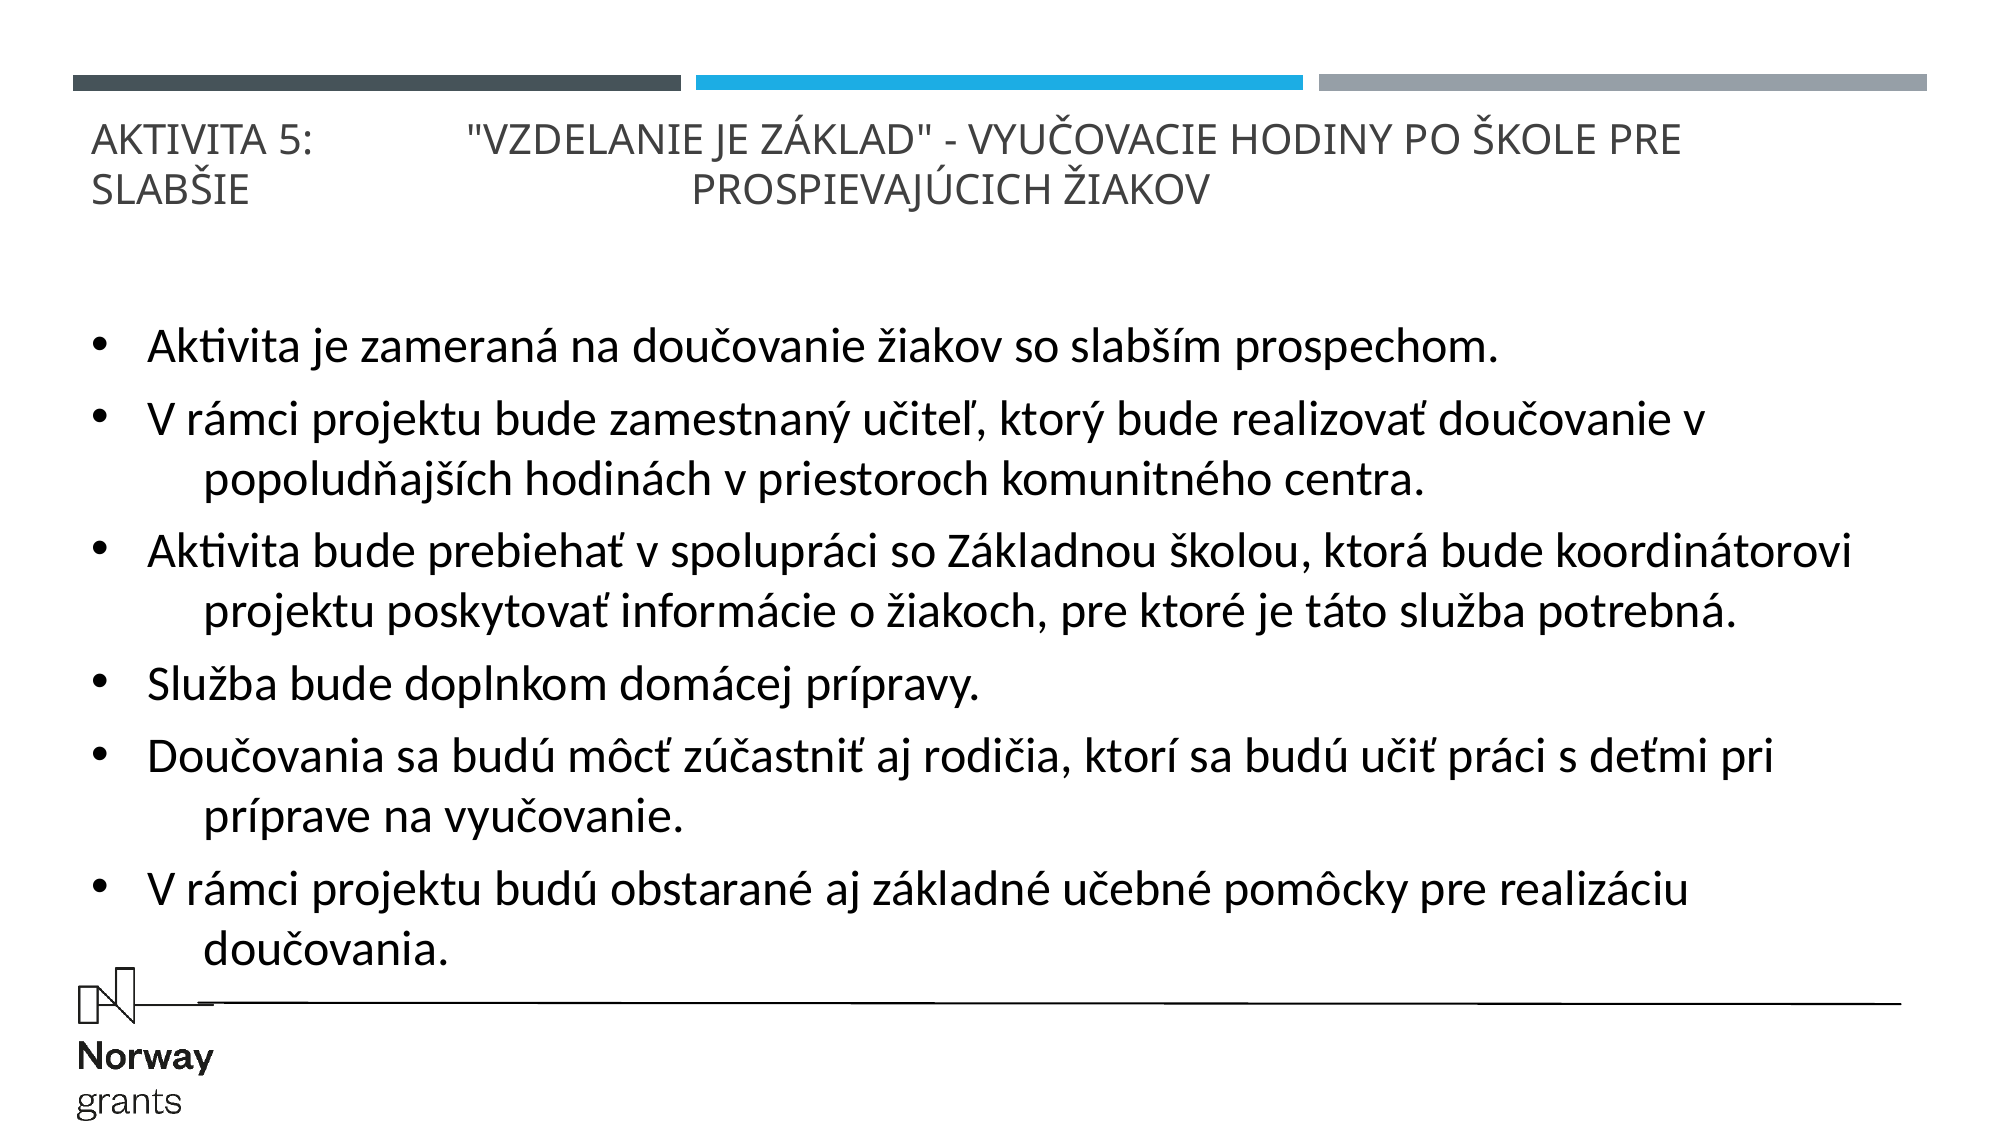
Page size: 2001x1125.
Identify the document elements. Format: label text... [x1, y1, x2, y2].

title Aktivita 5: "Vzdelanie je základ" - vyučovacie hodiny po škole pre slabšie prospievajúcich žiakov [76, 101, 1857, 221]
picture [76, 990, 214, 1121]
text_box Aktivita je zameraná na doučovanie žiakov so slabším prospechom. V rámci projektu bude zamestnaný učiteľ, ktorý bude realizovať doučovanie v popoludňajších hodinách v priestoroch komunitného centra. Aktivita bude prebiehať v spolupráci so Základnou školou, ktorá bude koordinátorovi projektu poskytovať informácie o žiakoch, pre ktoré je táto služba potrebná. Služba bude doplnkom domácej prípravy. Doučovania sa budú môcť zúčastniť aj rodičia, ktorí sa budú učiť práci s deťmi pri príprave na vyučovanie. V rámci projektu budú obstarané aj základné učebné pomôcky pre realizáciu doučovania. [76, 305, 1934, 990]
